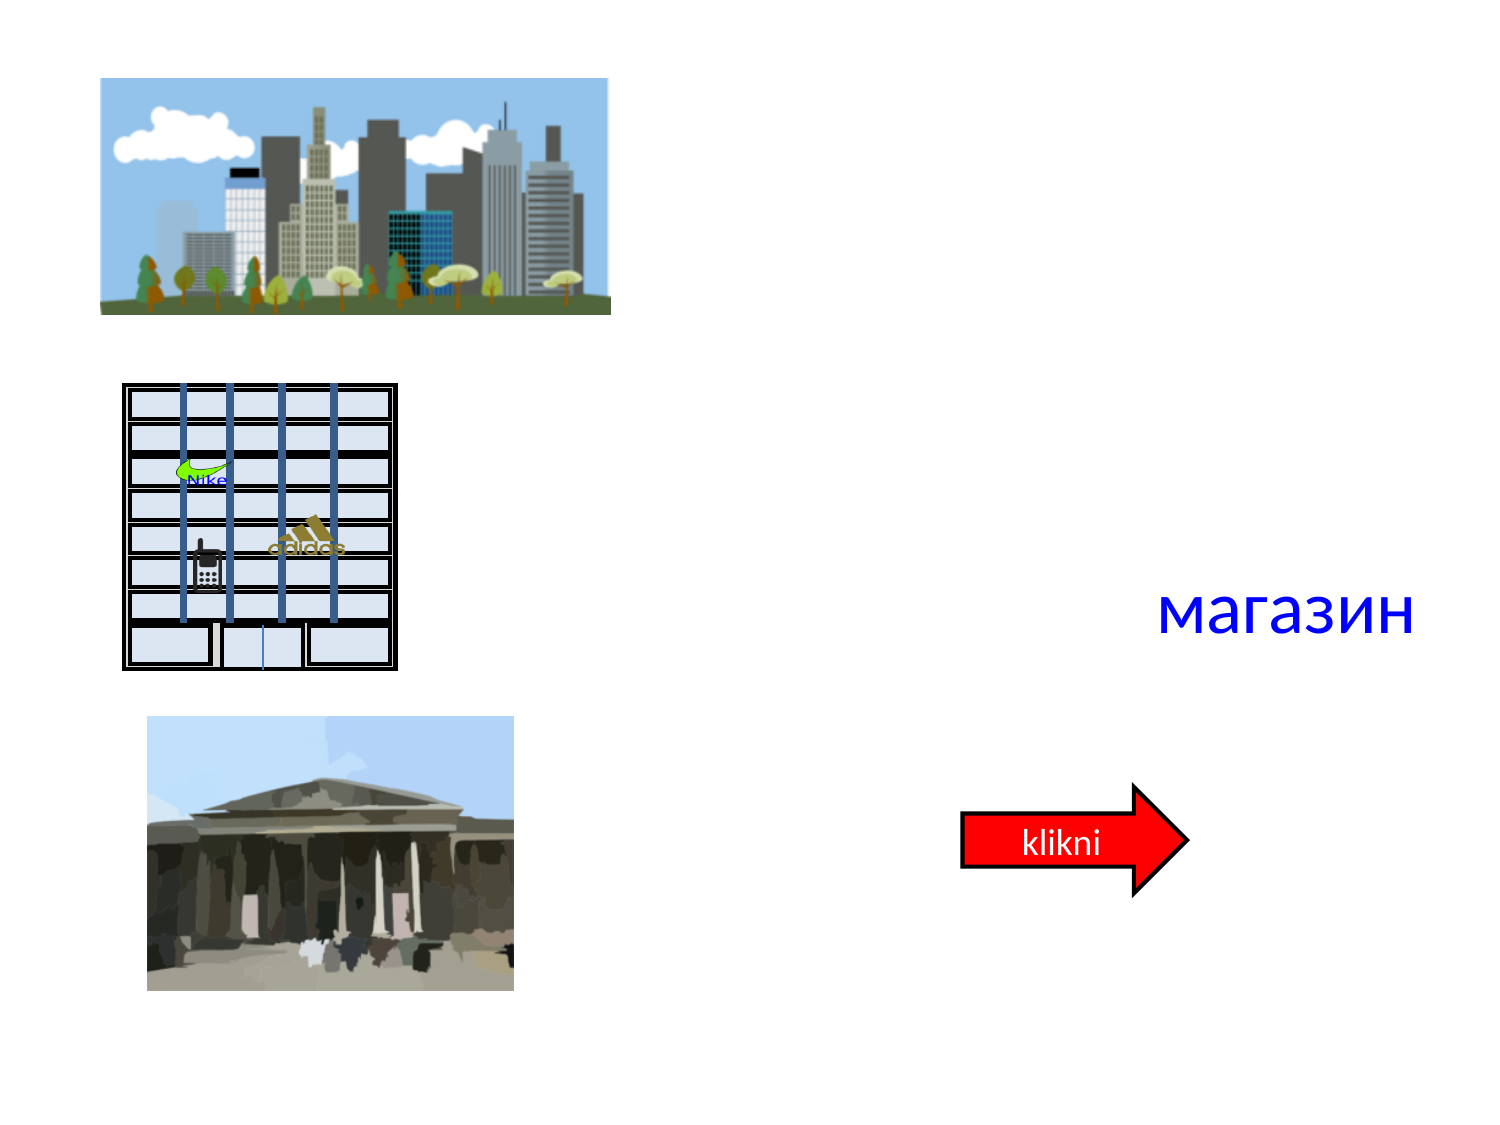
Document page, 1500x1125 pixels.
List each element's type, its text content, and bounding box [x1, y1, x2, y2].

picture [147, 716, 514, 991]
text_box klikni [962, 786, 1188, 894]
text_box [123, 385, 396, 669]
picture [100, 78, 611, 315]
picture [268, 514, 345, 555]
text_box магазин [1141, 550, 1433, 657]
picture [176, 457, 233, 485]
picture [193, 538, 222, 593]
